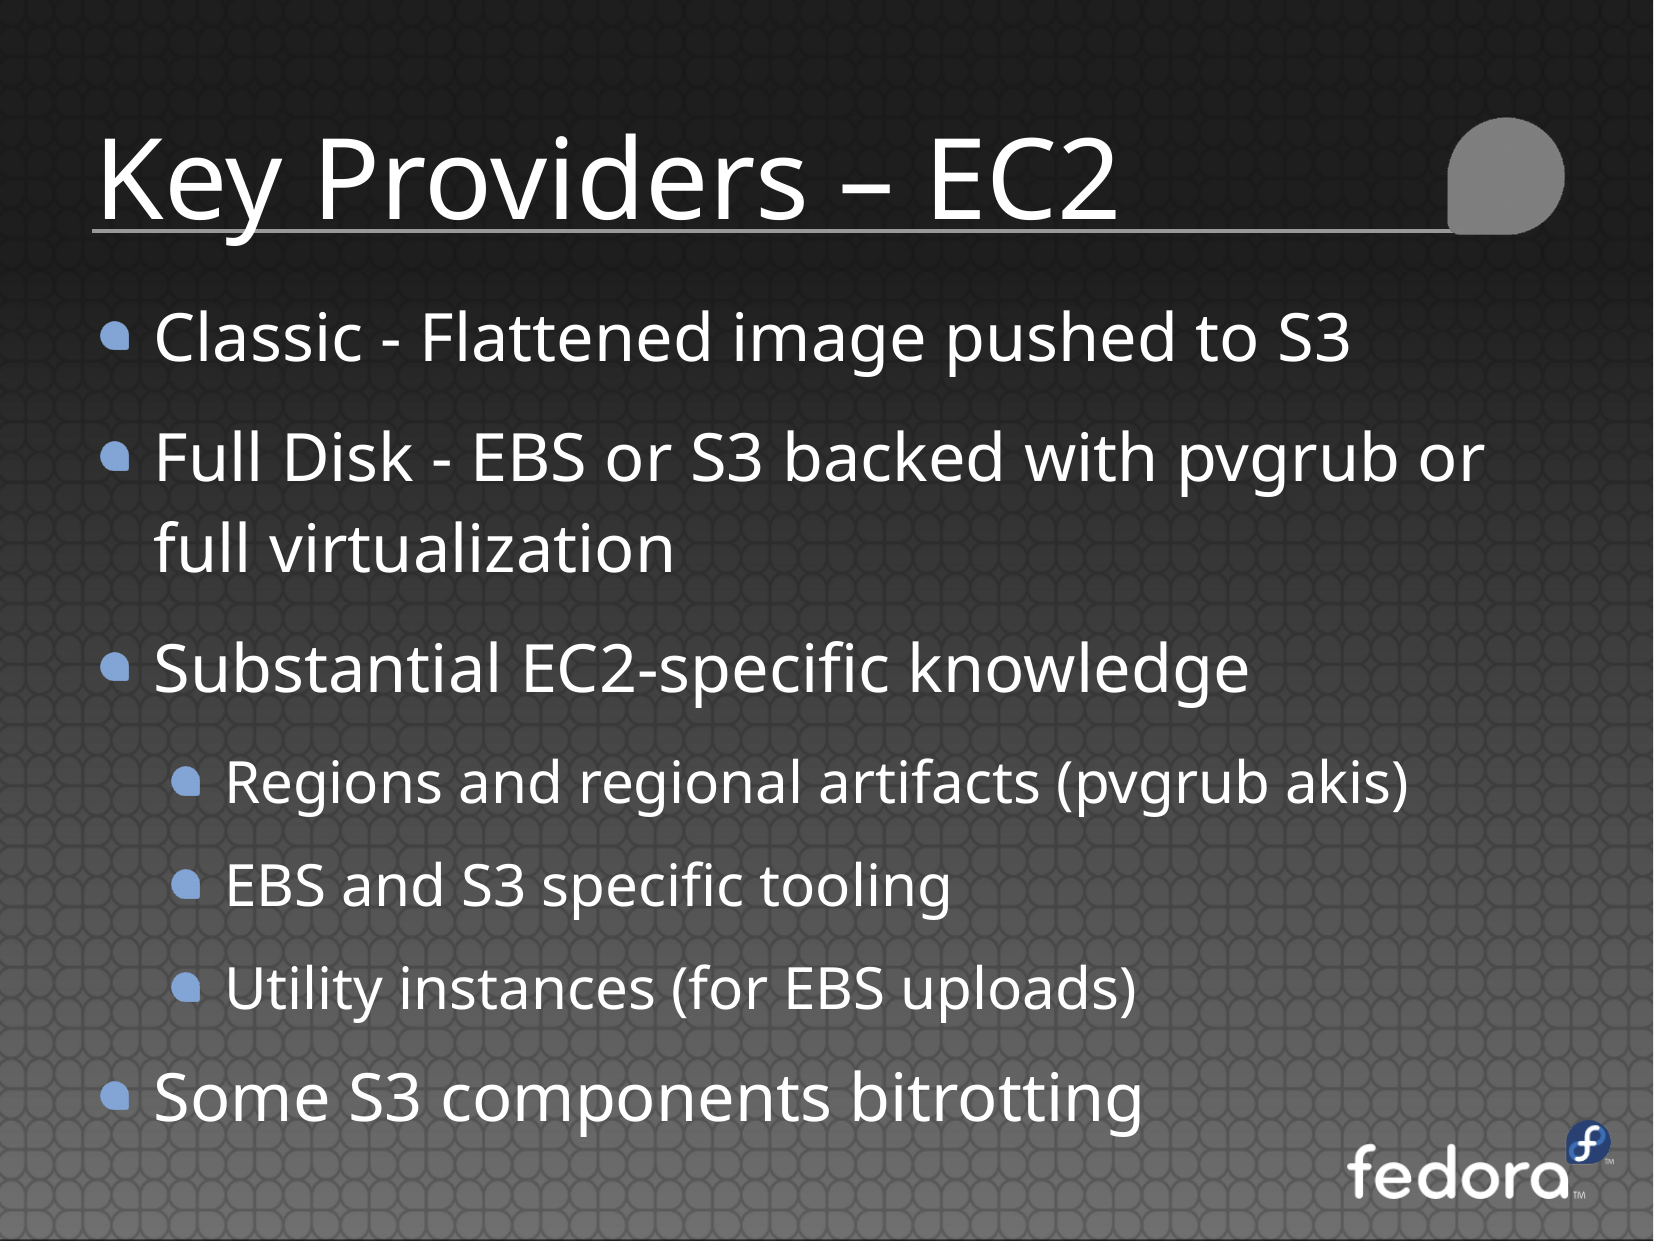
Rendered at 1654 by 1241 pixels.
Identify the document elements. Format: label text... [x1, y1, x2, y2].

title Key Providers – EC2 [94, 100, 1425, 251]
picture [0, 0, 1654, 1241]
list Classic - Flattened image pushed to S3 Full Disk - EBS or S3 backed with pvgrub or full virtualization Substantial EC2-specific knowledge Regions and regional artifacts (pvgrub akis) EBS and S3 specific tooling Utility instances (for EBS uploads) Some S3 components bitrotting [82, 290, 1571, 1095]
